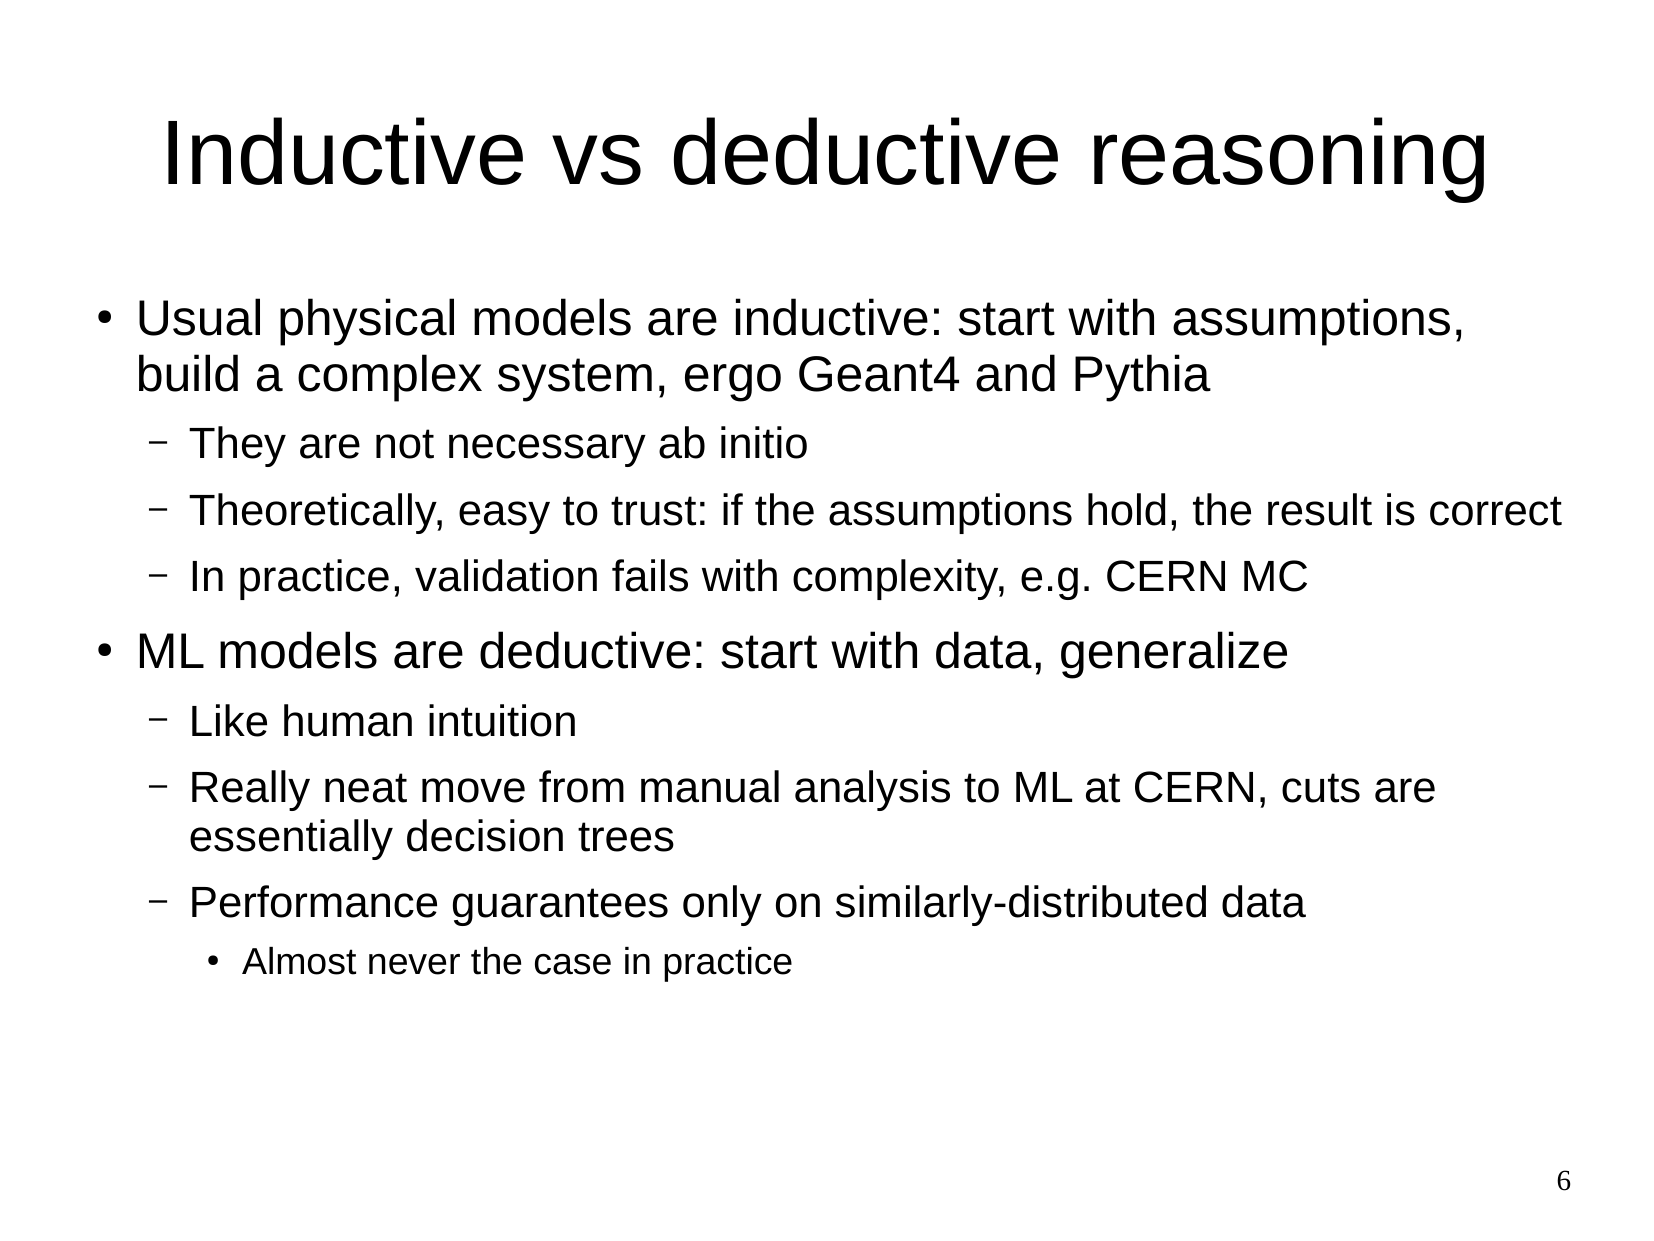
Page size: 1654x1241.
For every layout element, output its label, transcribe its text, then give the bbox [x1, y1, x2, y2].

title Inductive vs deductive reasoning [82, 49, 1571, 257]
list Usual physical models are inductive: start with assumptions, build a complex system, ergo Geant4 and Pythia They are not necessary ab initio Theoretically, easy to trust: if the assumptions hold, the result is correct In practice, validation fails with complexity, e.g. CERN MC ML models are deductive: start with data, generalize Like human intuition Really neat move from manual analysis to ML at CERN, cuts are essentially decision trees Performance guarantees only on similarly-distributed data Almost never the case in practice [82, 290, 1571, 1010]
